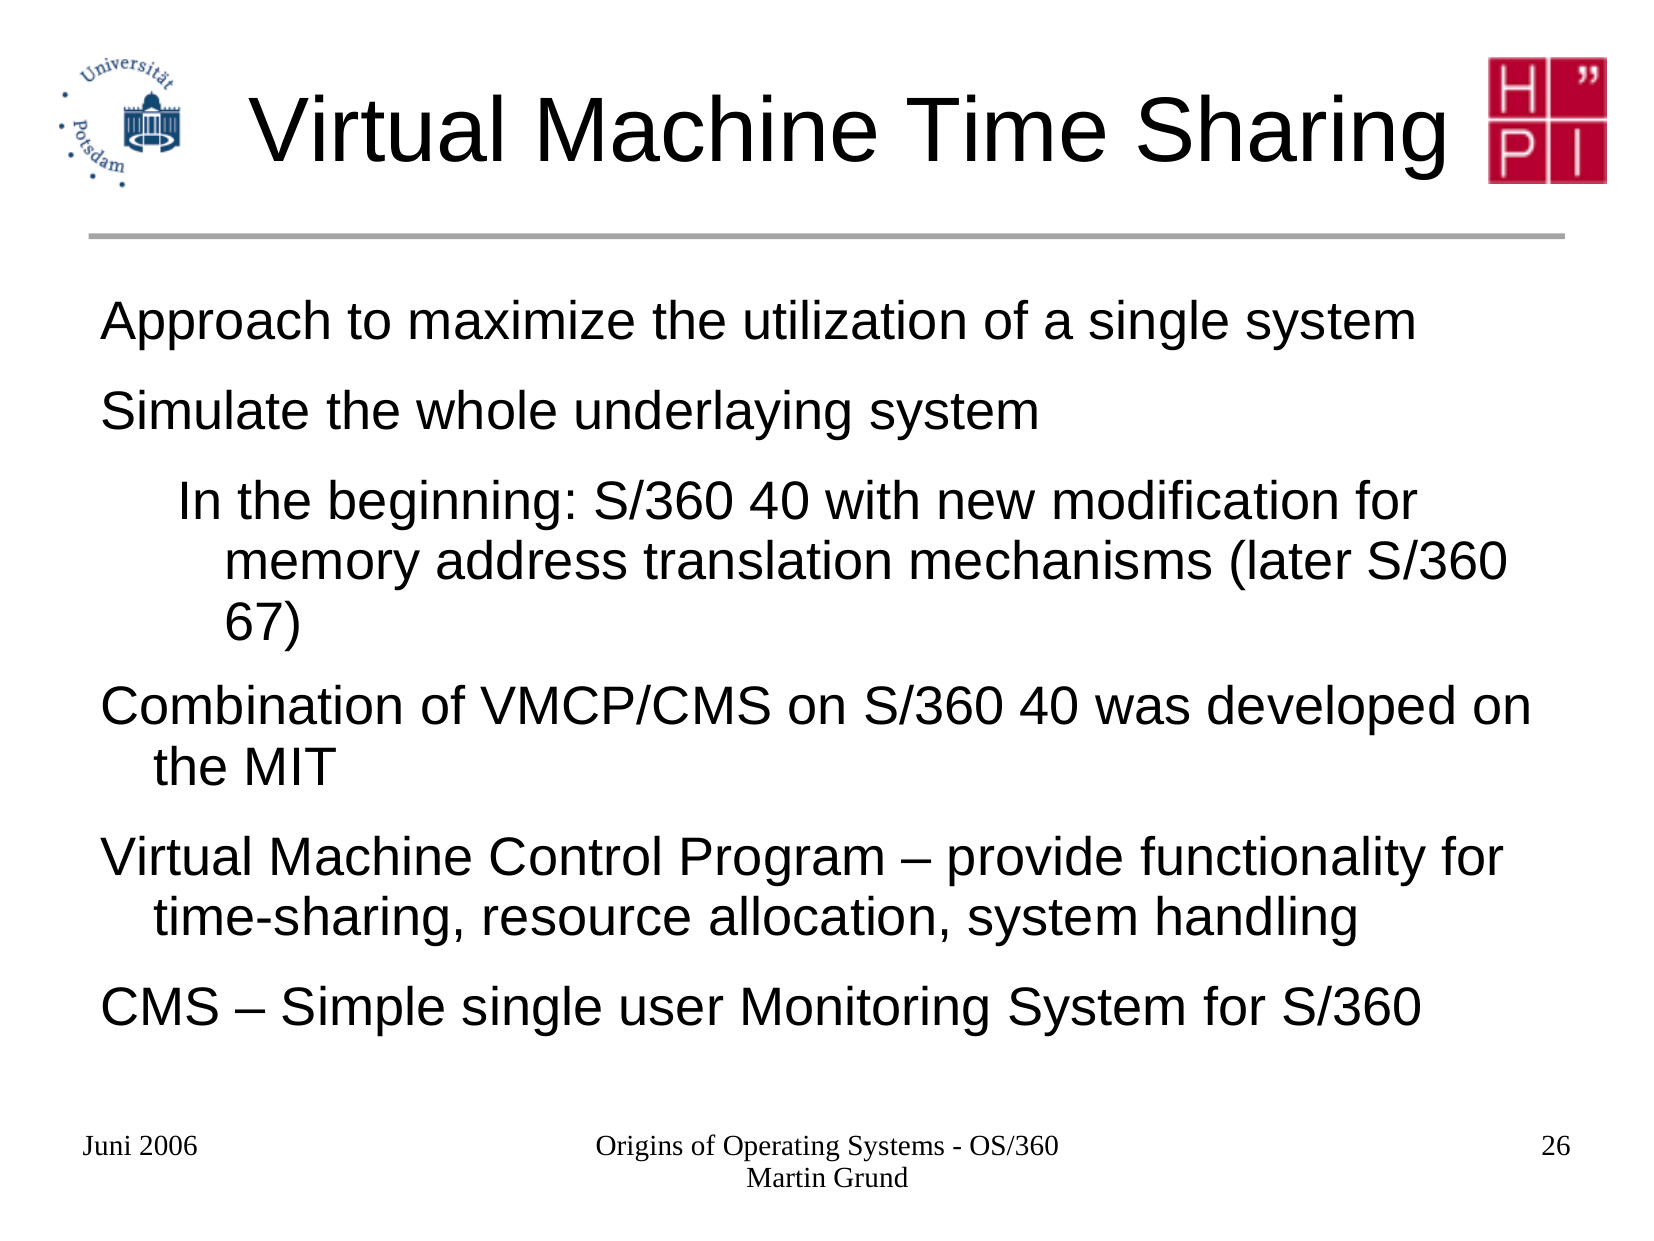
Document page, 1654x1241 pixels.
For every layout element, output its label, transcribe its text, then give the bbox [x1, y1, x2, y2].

picture [1488, 57, 1607, 184]
list Approach to maximize the utilization of a single system Simulate the whole underlaying system In the beginning: S/360 40 with new modification for memory address translation mechanisms (later S/360 67) Combination of VMCP/CMS on S/360 40 was developed on the MIT Virtual Machine Control Program – provide functionality for time-sharing, resource allocation, system handling CMS – Simple single user Monitoring System for S/360 [82, 290, 1571, 1109]
picture [59, 58, 181, 188]
title Virtual Machine Time Sharing [230, 25, 1471, 233]
